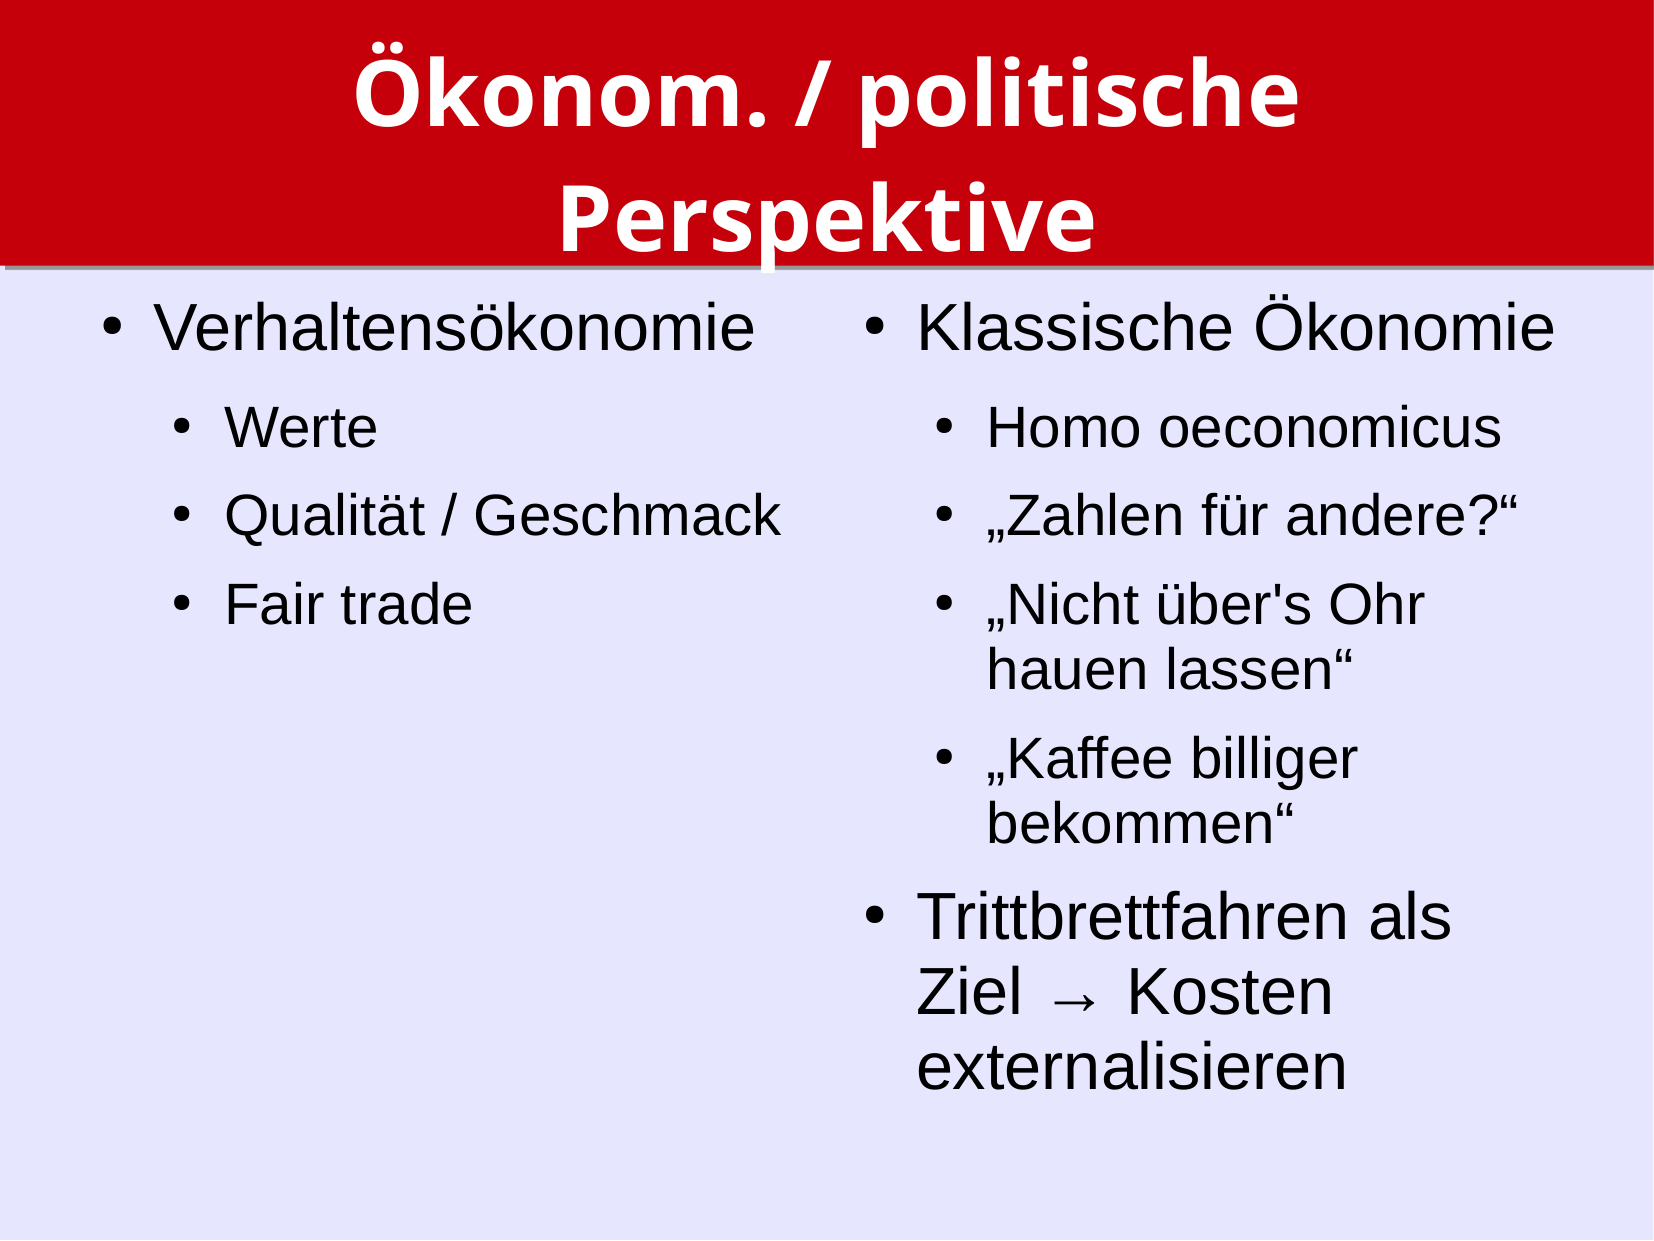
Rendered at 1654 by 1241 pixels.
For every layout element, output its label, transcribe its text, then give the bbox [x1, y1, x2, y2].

title Ökonom. / politische Perspektive [82, 49, 1571, 257]
list Verhaltensökonomie Werte Qualität / Geschmack Fair trade [82, 290, 809, 1109]
list Klassische Ökonomie Homo oeconomicus „Zahlen für andere?“ „Nicht über's Ohr hauen lassen“ „Kaffee billiger bekommen“ Trittbrettfahren als Ziel → Kosten externalisieren [845, 290, 1572, 1109]
